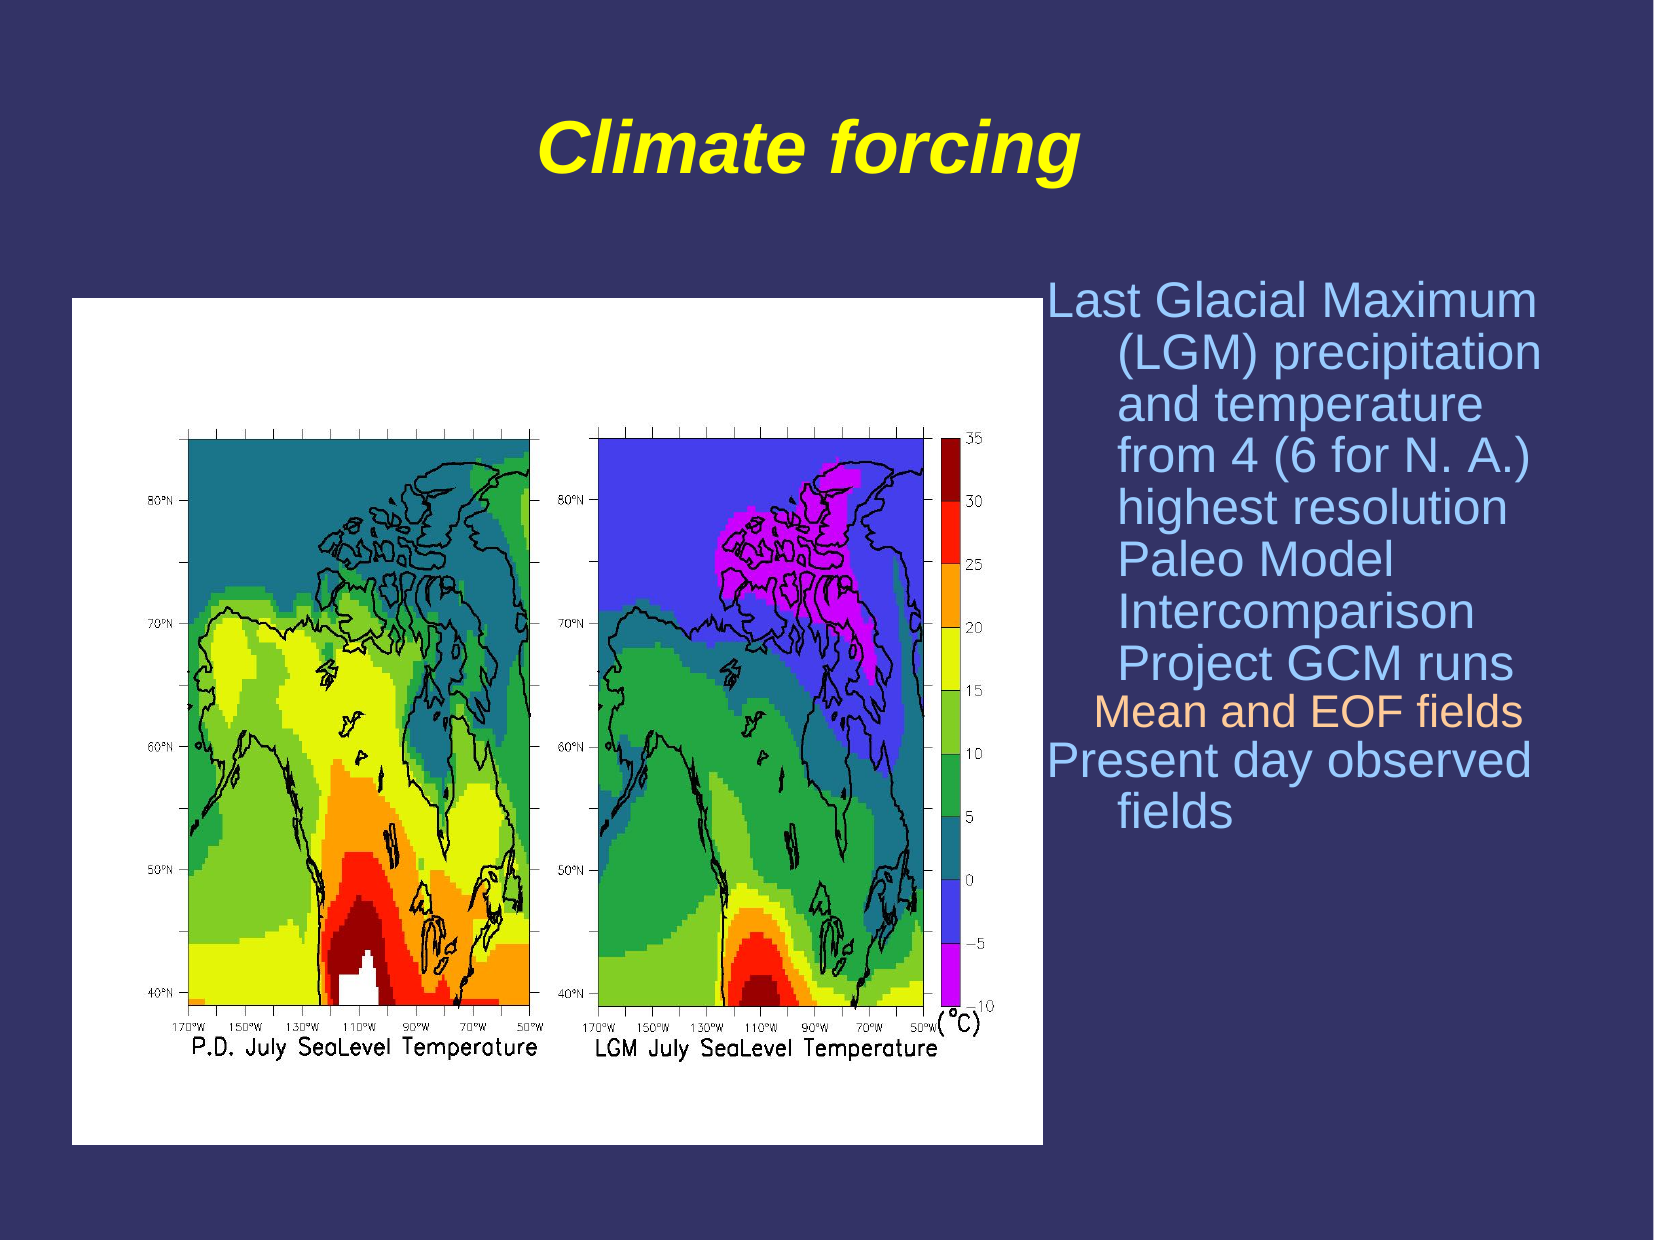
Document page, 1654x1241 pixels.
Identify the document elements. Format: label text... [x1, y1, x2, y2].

title Climate forcing [103, 49, 1516, 250]
list Last Glacial Maximum (LGM) precipitation and temperature from 4 (6 for N. A.) highest resolution Paleo Model Intercomparison Project GCM runs Mean and EOF fields Present day observed fields [1034, 275, 1581, 1162]
picture [72, 298, 1034, 1145]
